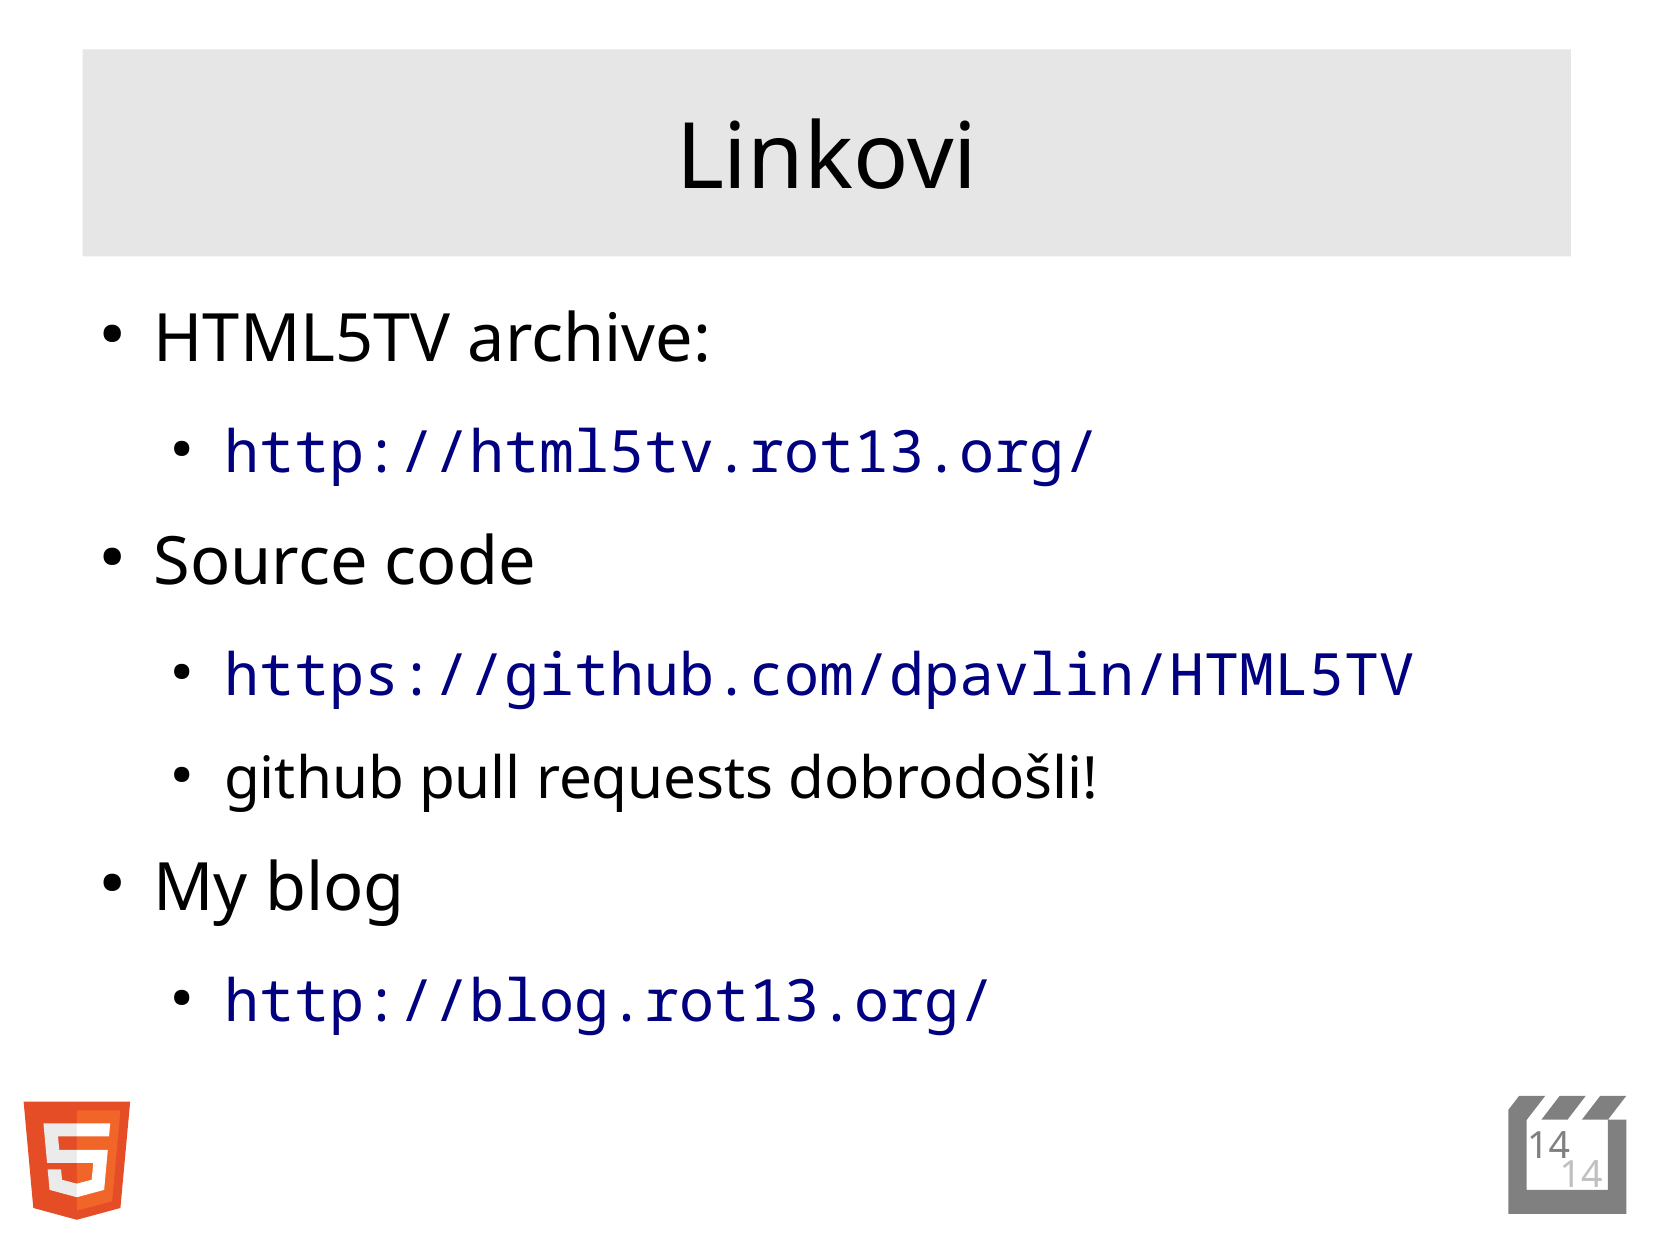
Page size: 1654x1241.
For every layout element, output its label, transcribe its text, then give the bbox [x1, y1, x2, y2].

list HTML5TV archive: http://html5tv.rot13.org/ Source code https://github.com/dpavlin/HTML5TV github pull requests dobrodošli! My blog http://blog.rot13.org/ [82, 290, 1571, 1109]
title Linkovi [82, 49, 1571, 257]
